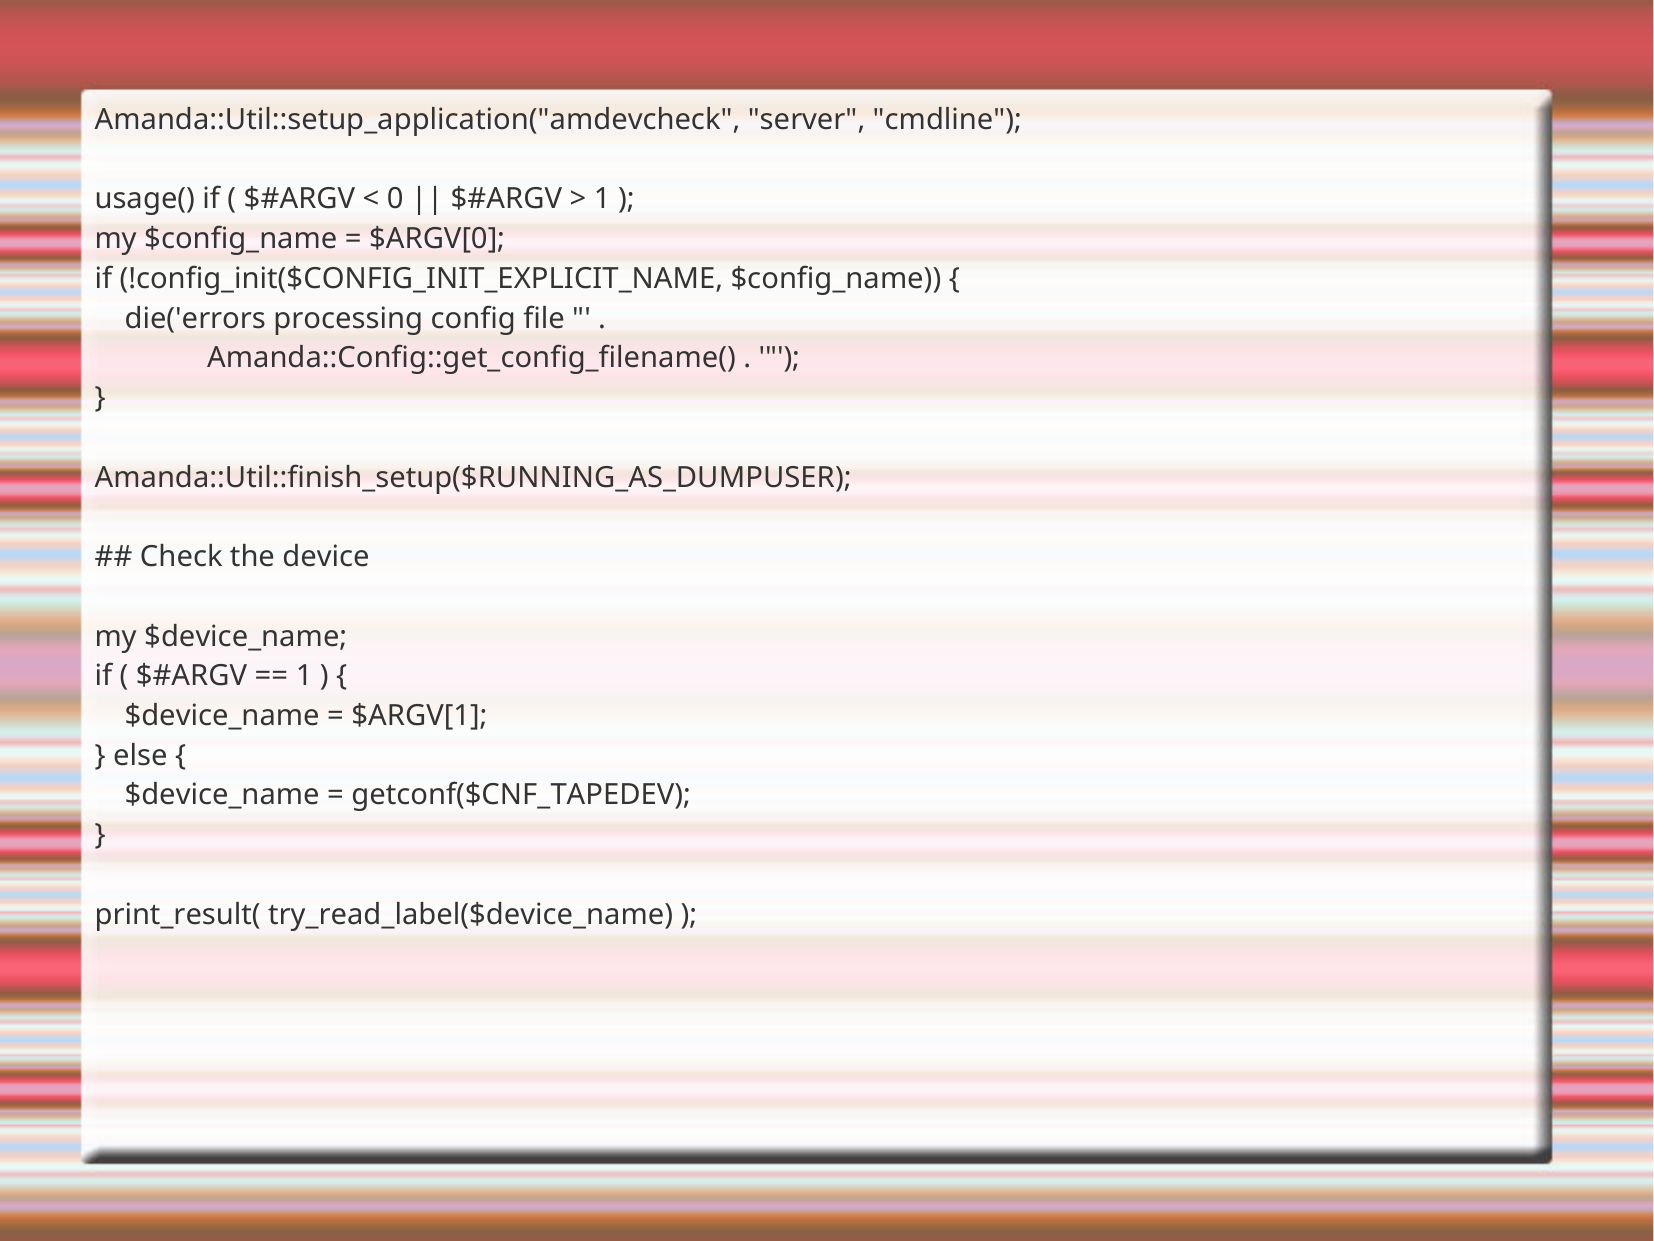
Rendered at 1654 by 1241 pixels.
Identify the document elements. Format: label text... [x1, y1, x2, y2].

picture [0, 0, 1654, 1241]
list Amanda::Util::setup_application("amdevcheck", "server", "cmdline"); usage() if ( $#ARGV < 0 || $#ARGV > 1 ); my $config_name = $ARGV[0]; if (!config_init($CONFIG_INIT_EXPLICIT_NAME, $config_name)) { die('errors processing config file "' . Amanda::Config::get_config_filename() . '"'); } Amanda::Util::finish_setup($RUNNING_AS_DUMPUSER); ## Check the device my $device_name; if ( $#ARGV == 1 ) { $device_name = $ARGV[1]; } else { $device_name = getconf($CNF_TAPEDEV); } print_result( try_read_label($device_name) ); [82, 98, 1571, 1163]
